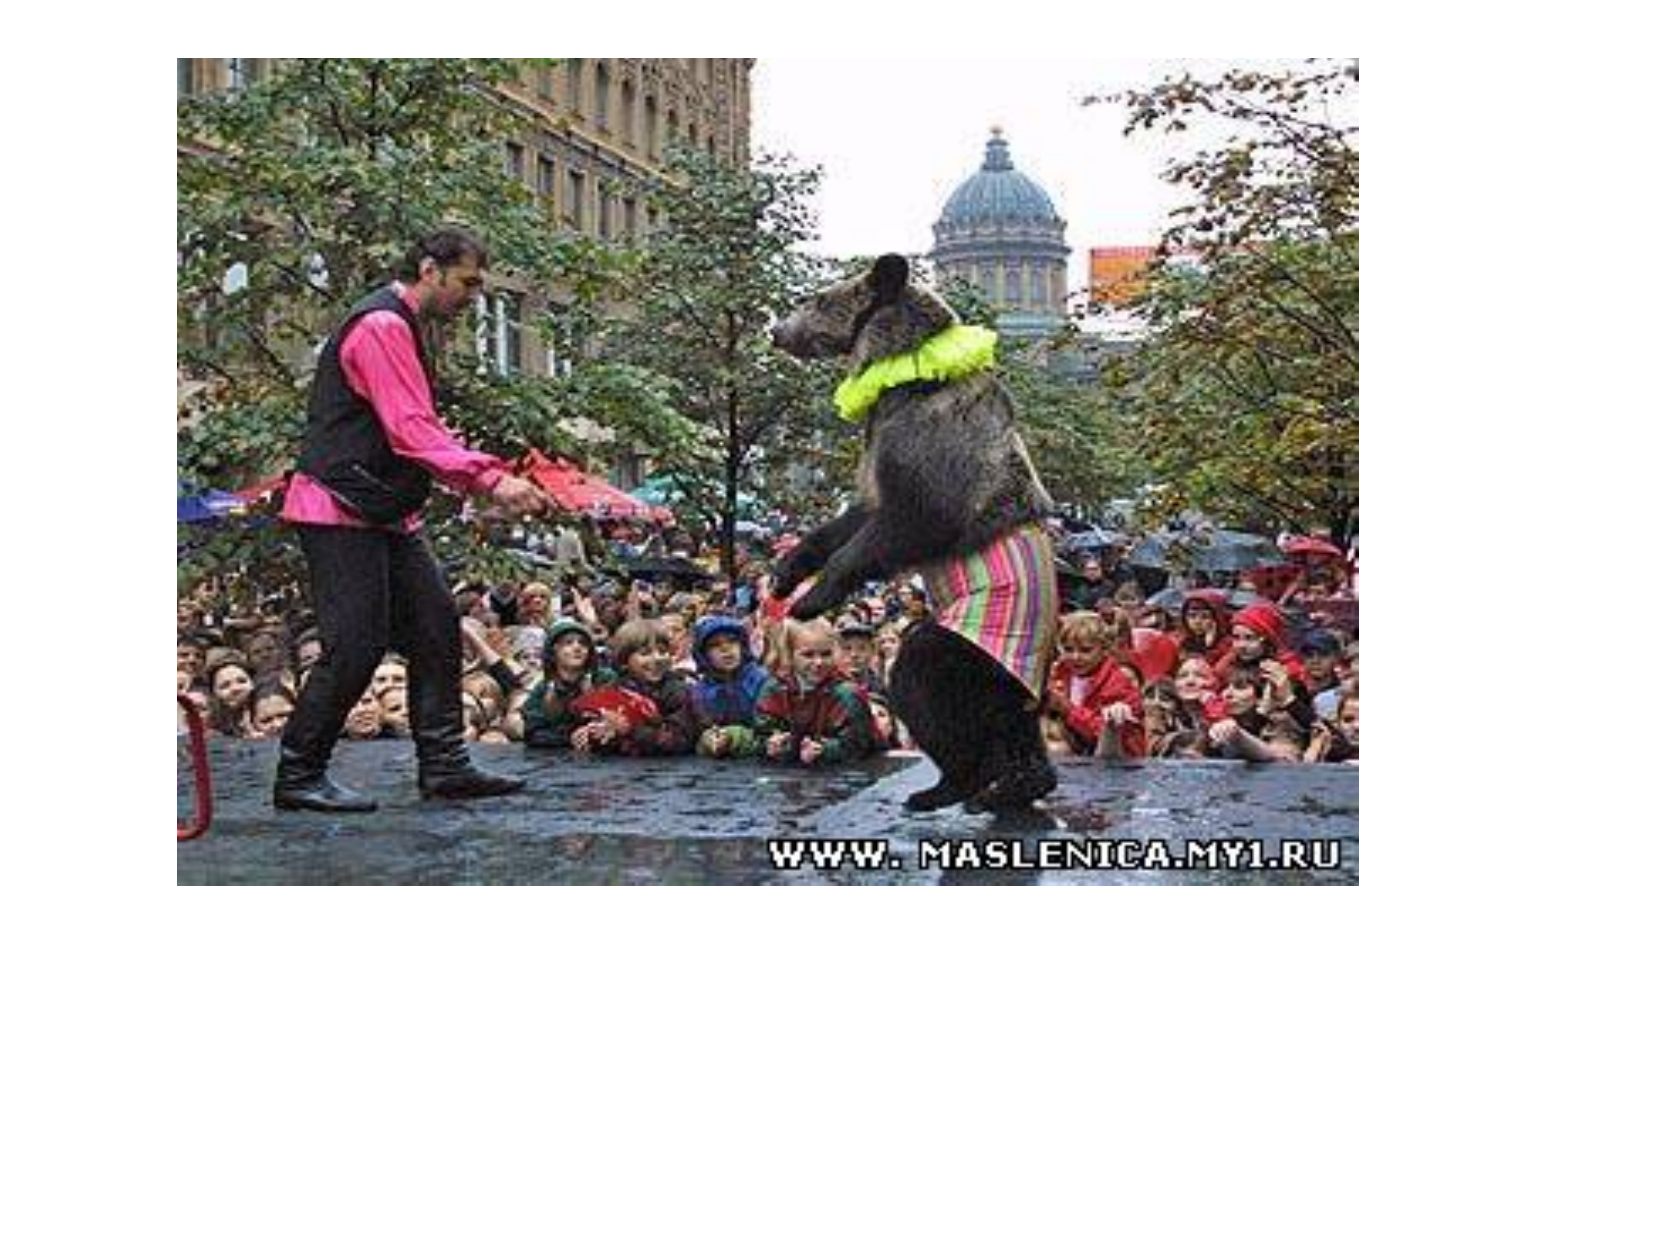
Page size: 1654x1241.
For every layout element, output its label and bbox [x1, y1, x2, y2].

picture [177, 59, 1359, 886]
